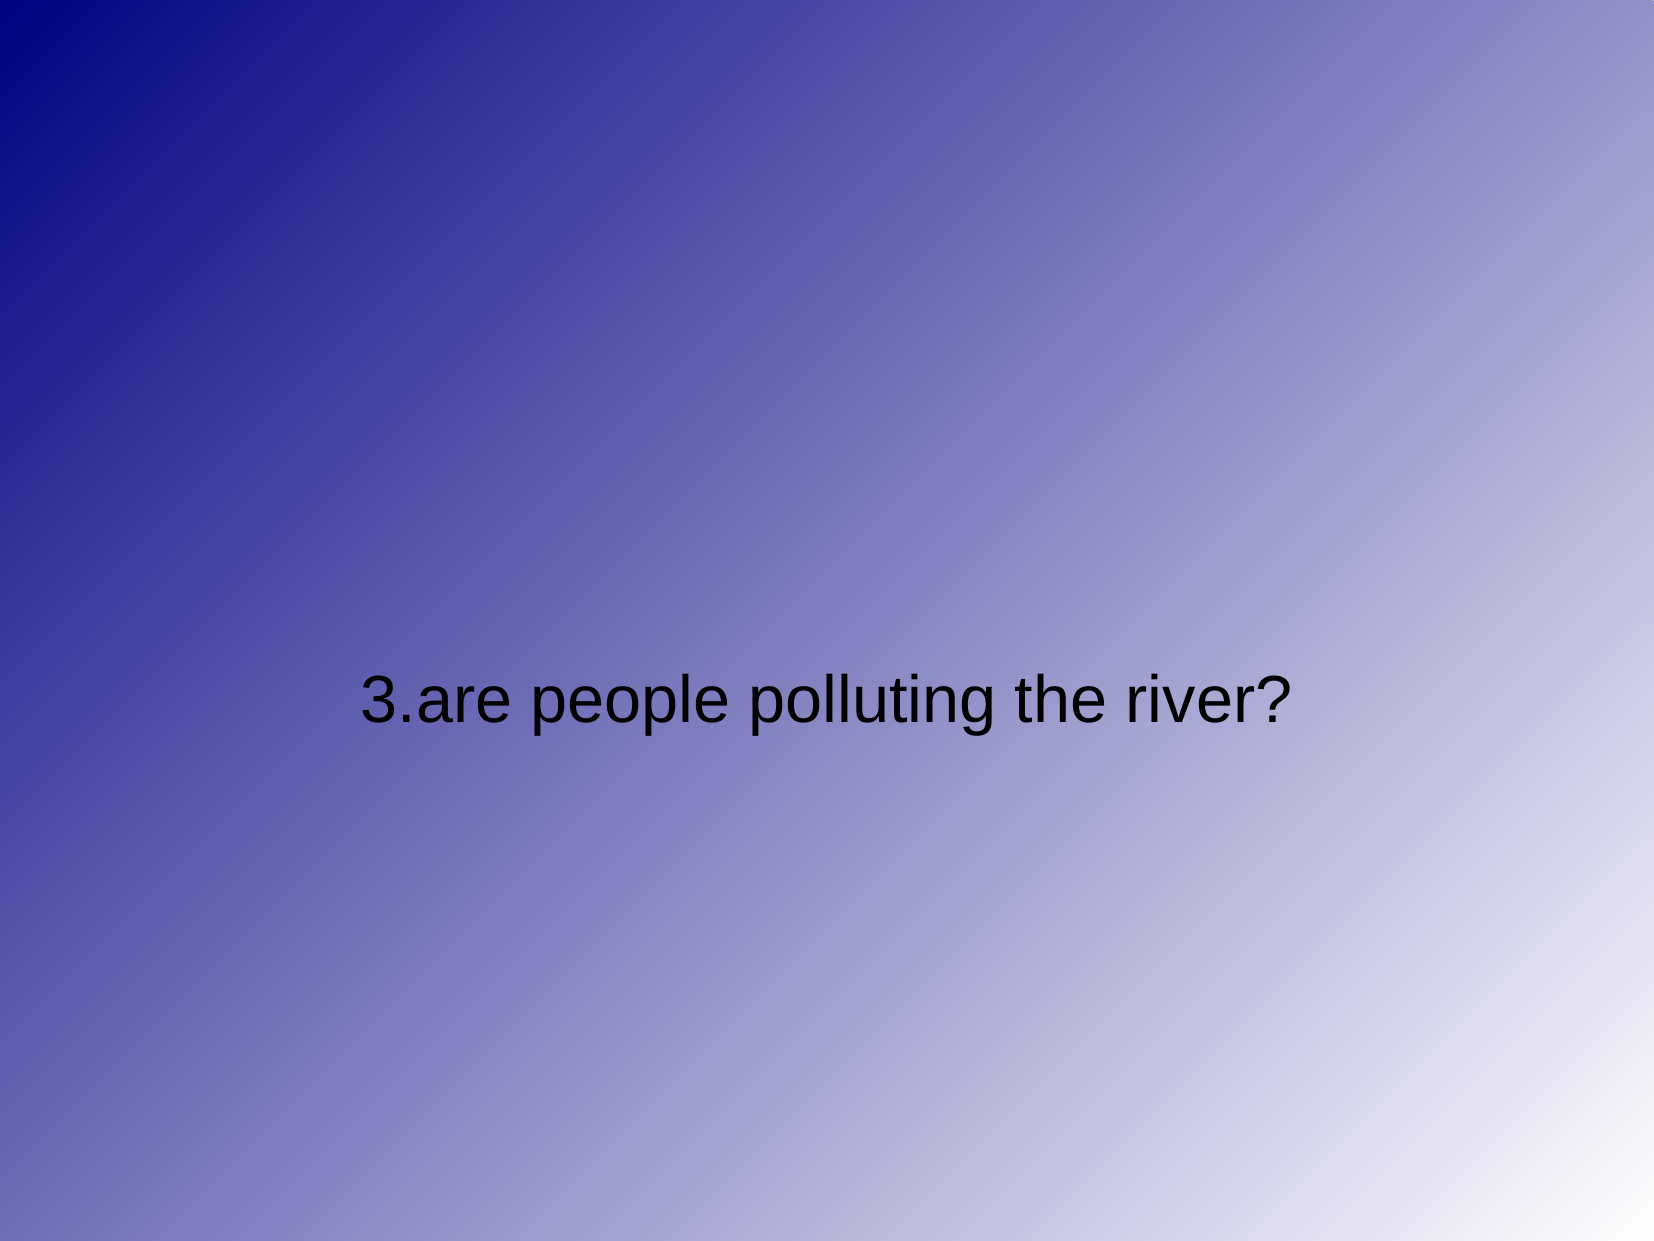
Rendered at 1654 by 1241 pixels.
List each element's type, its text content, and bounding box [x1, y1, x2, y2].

subtitle 3.are people polluting the river? [82, 290, 1571, 1109]
